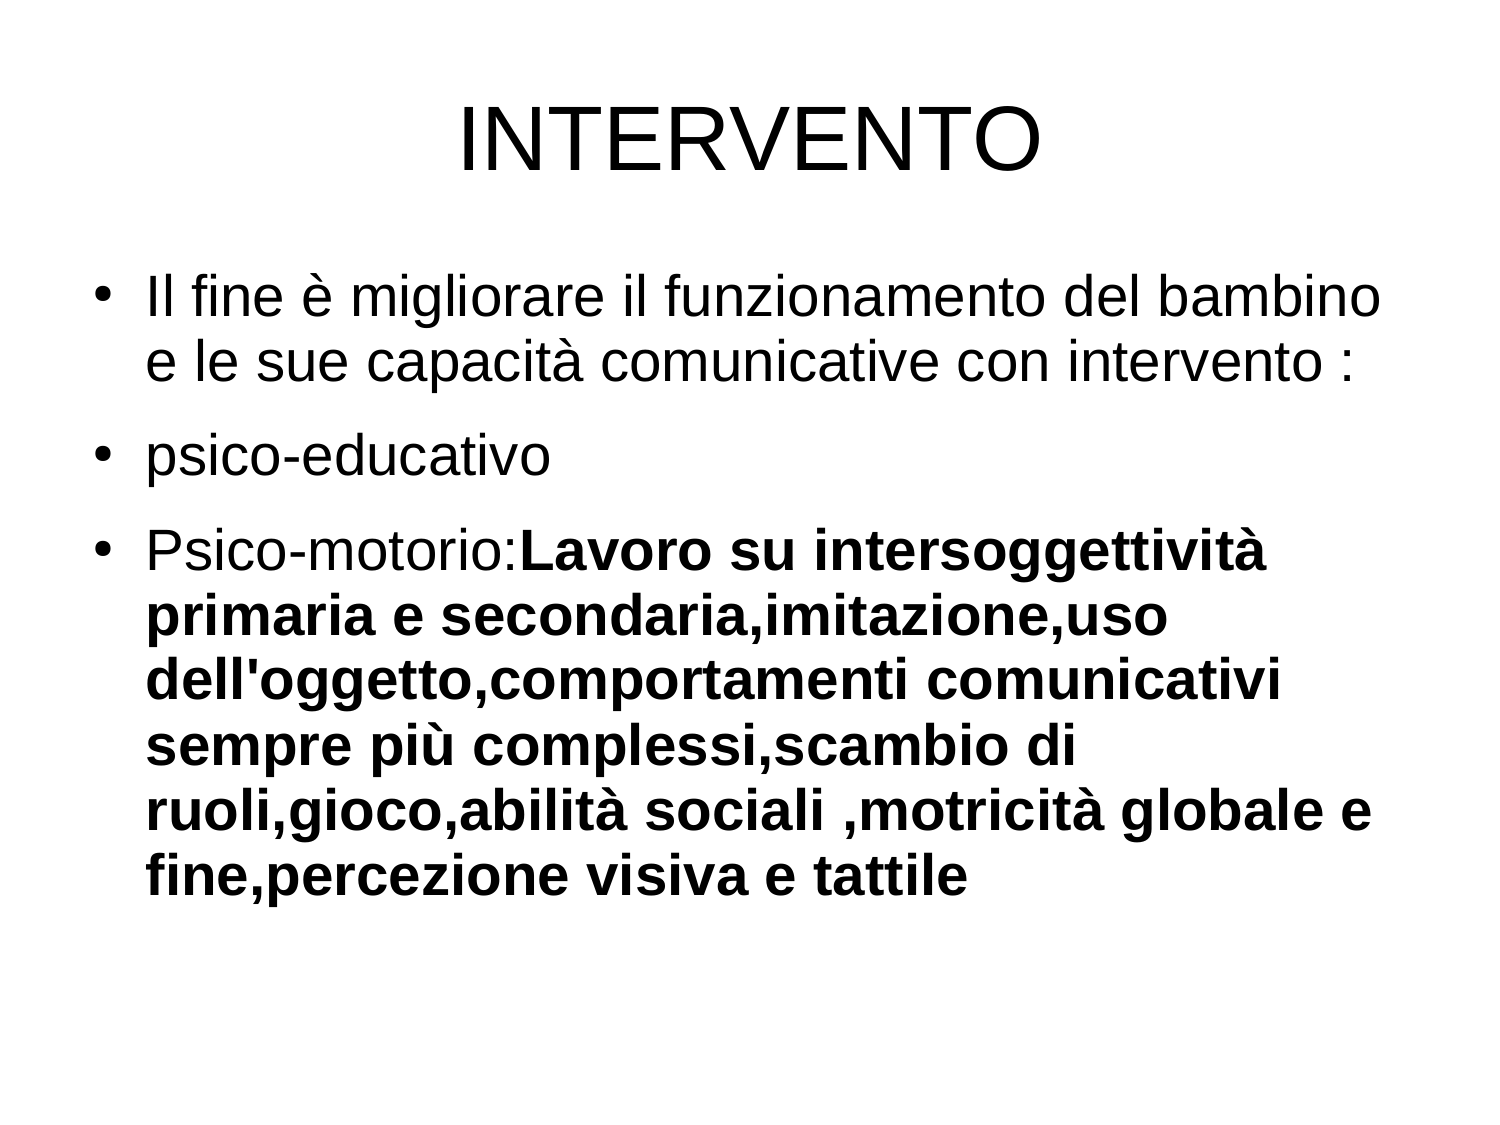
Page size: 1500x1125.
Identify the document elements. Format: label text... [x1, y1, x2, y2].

list Il fine è migliorare il funzionamento del bambino e le sue capacità comunicative con intervento : psico-educativo Psico-motorio:Lavoro su intersoggettività primaria e secondaria,imitazione,uso dell'oggetto,comportamenti comunicativi sempre più complessi,scambio di ruoli,gioco,abilità sociali ,motricità globale e fine,percezione visiva e tattile [75, 263, 1425, 1006]
title INTERVENTO [75, 44, 1425, 233]
